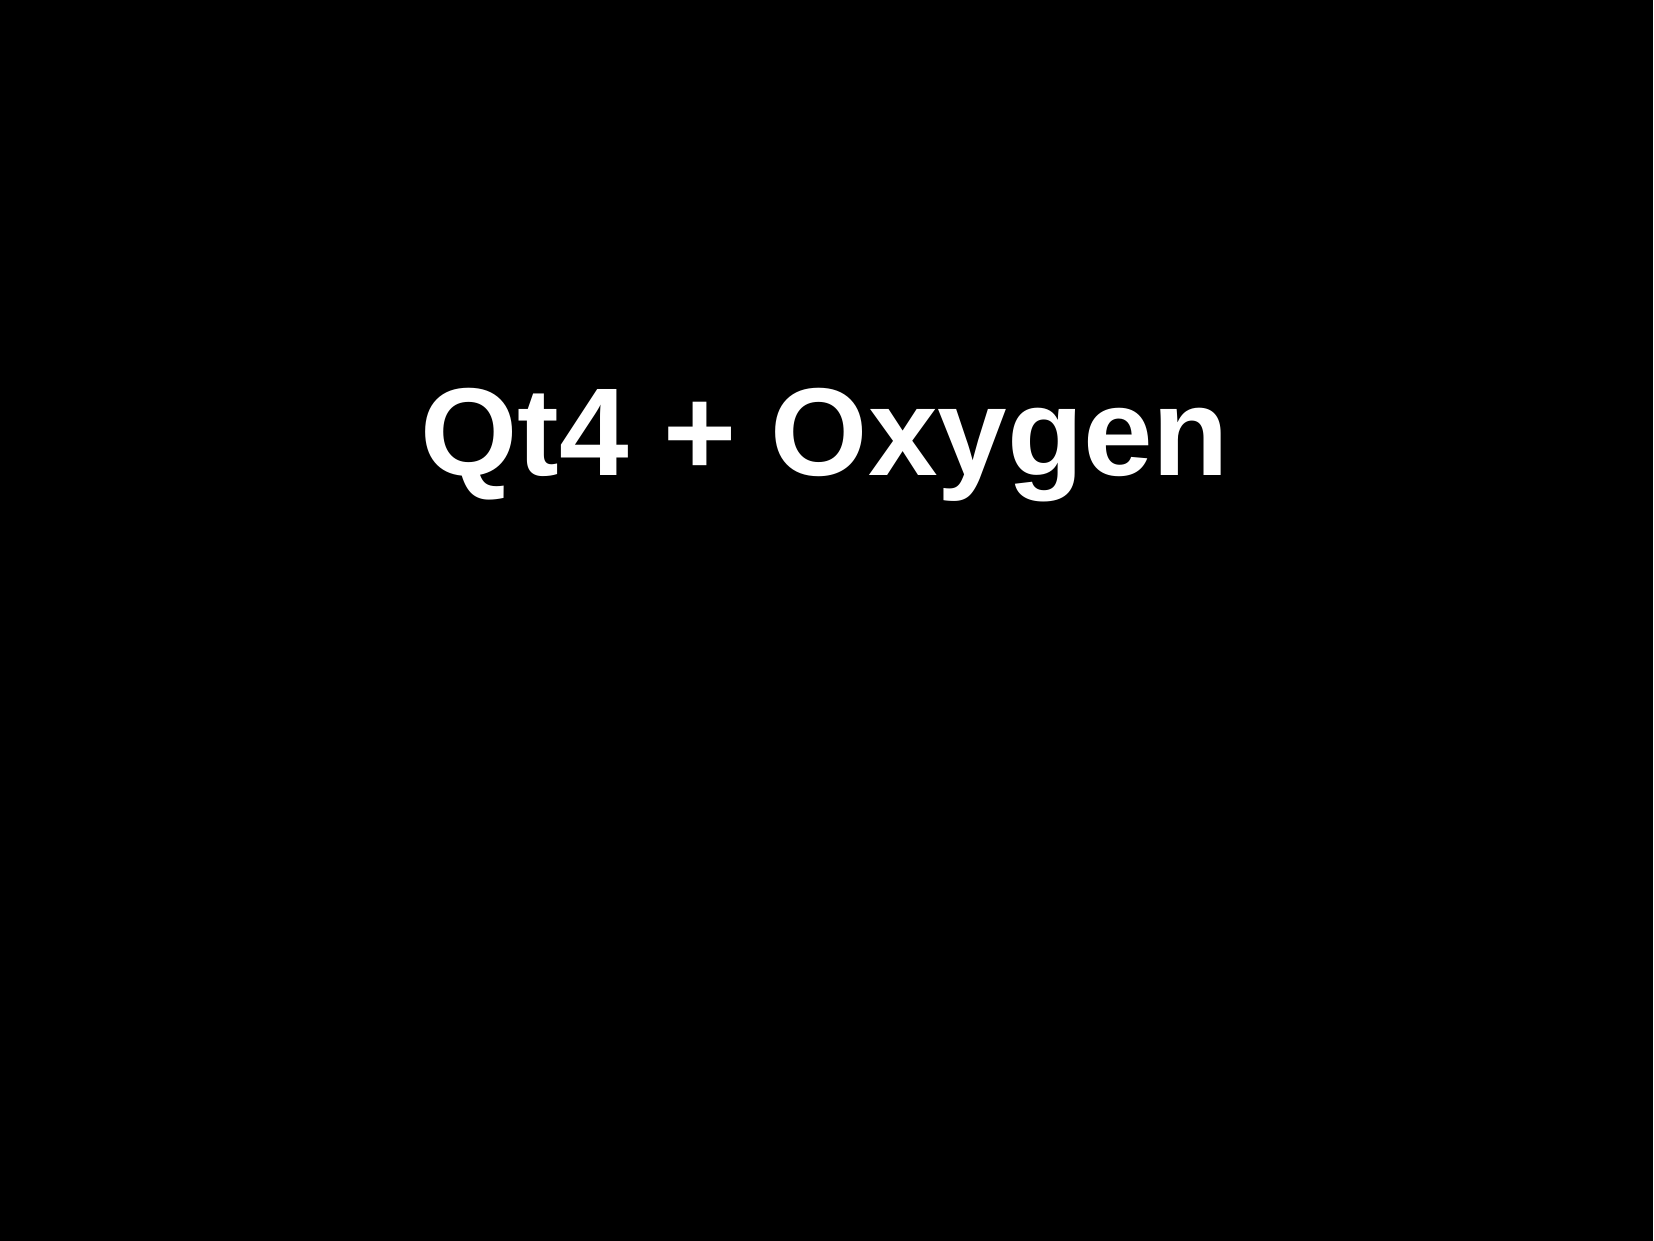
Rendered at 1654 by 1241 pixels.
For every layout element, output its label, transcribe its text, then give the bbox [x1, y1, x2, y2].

text_box Qt4 + Oxygen [75, 75, 1576, 510]
